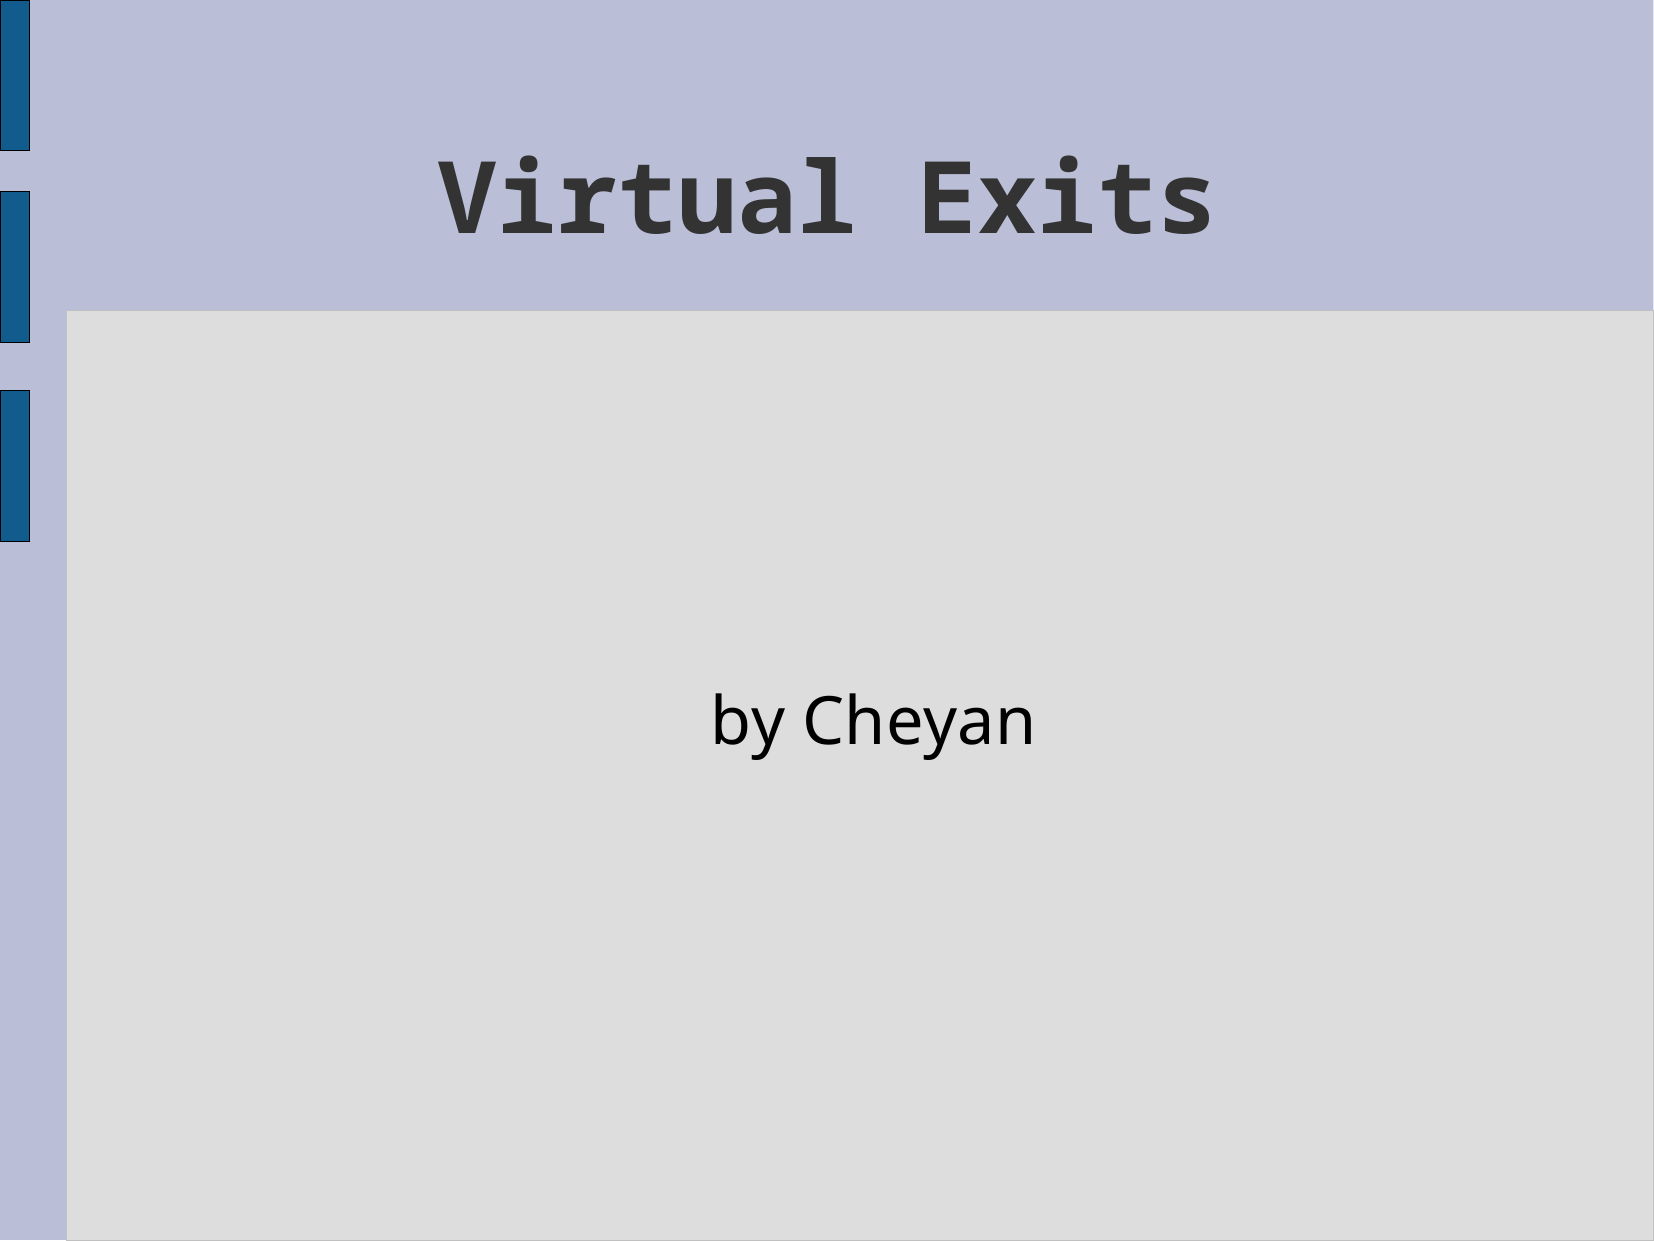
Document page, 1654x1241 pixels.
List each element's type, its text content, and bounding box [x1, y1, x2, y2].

title Virtual Exits [121, 91, 1534, 299]
subtitle by Cheyan [178, 364, 1570, 1147]
